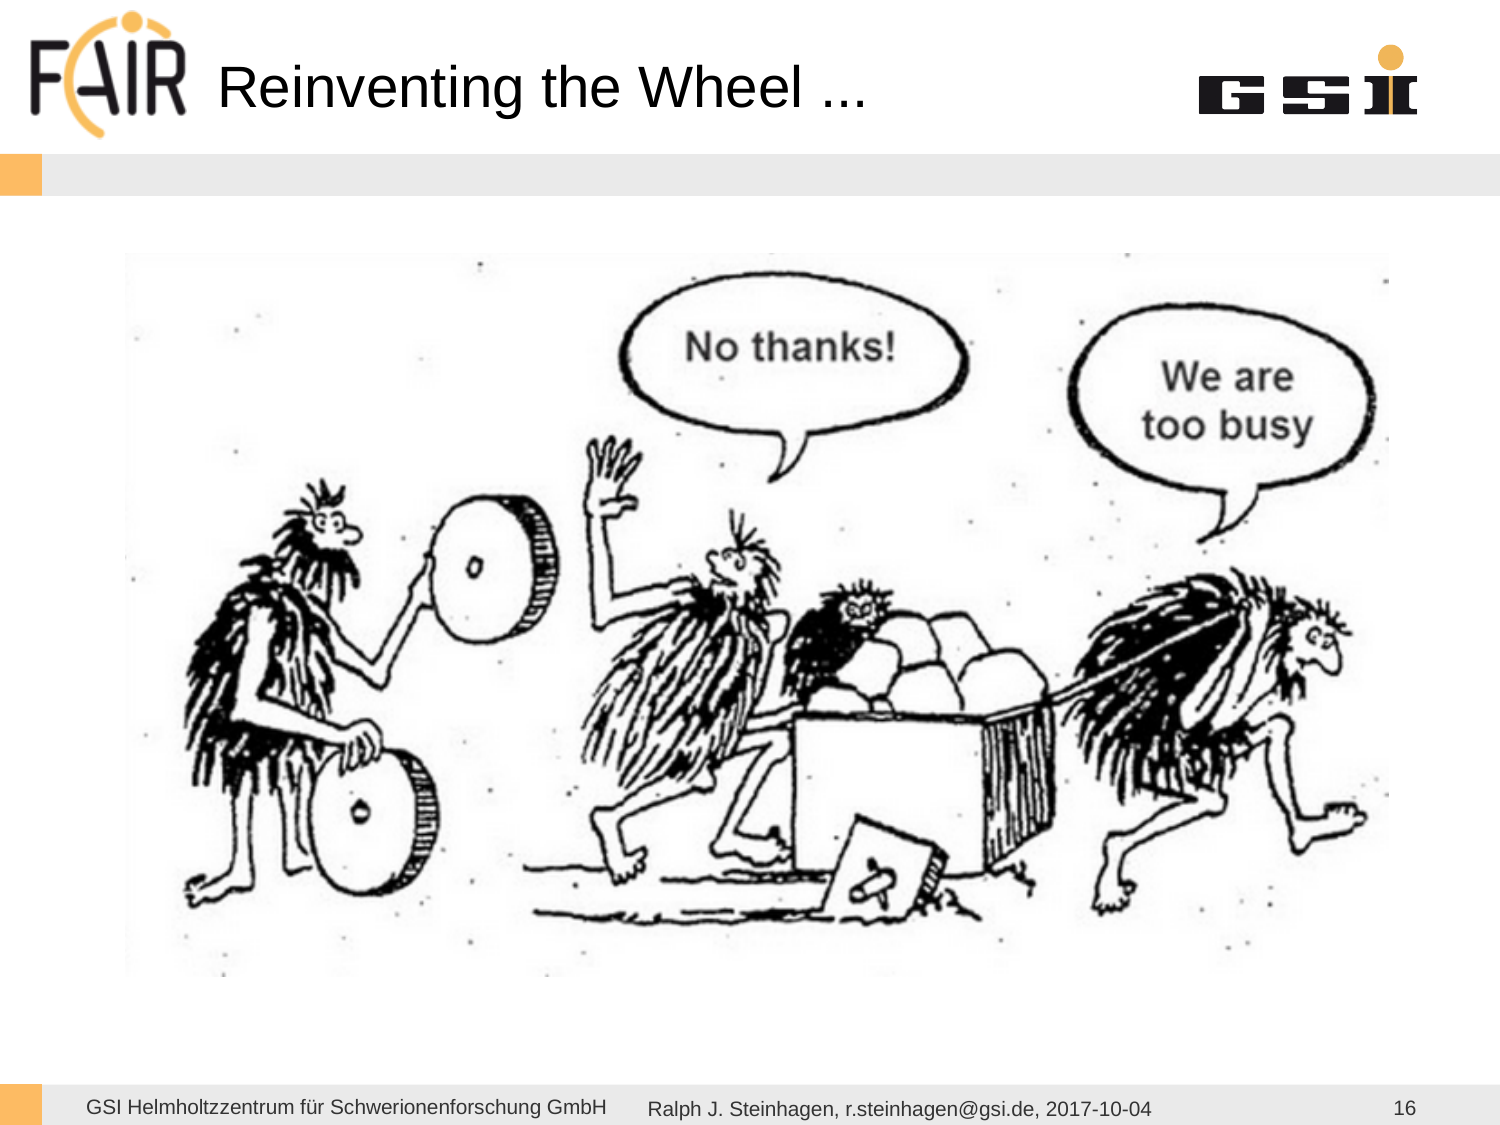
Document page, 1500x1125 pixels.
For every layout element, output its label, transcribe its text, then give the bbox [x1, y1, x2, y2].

title Reinventing the Wheel ... [217, 20, 1180, 147]
picture [1197, 42, 1419, 117]
picture [125, 253, 1389, 977]
picture [30, 9, 187, 141]
